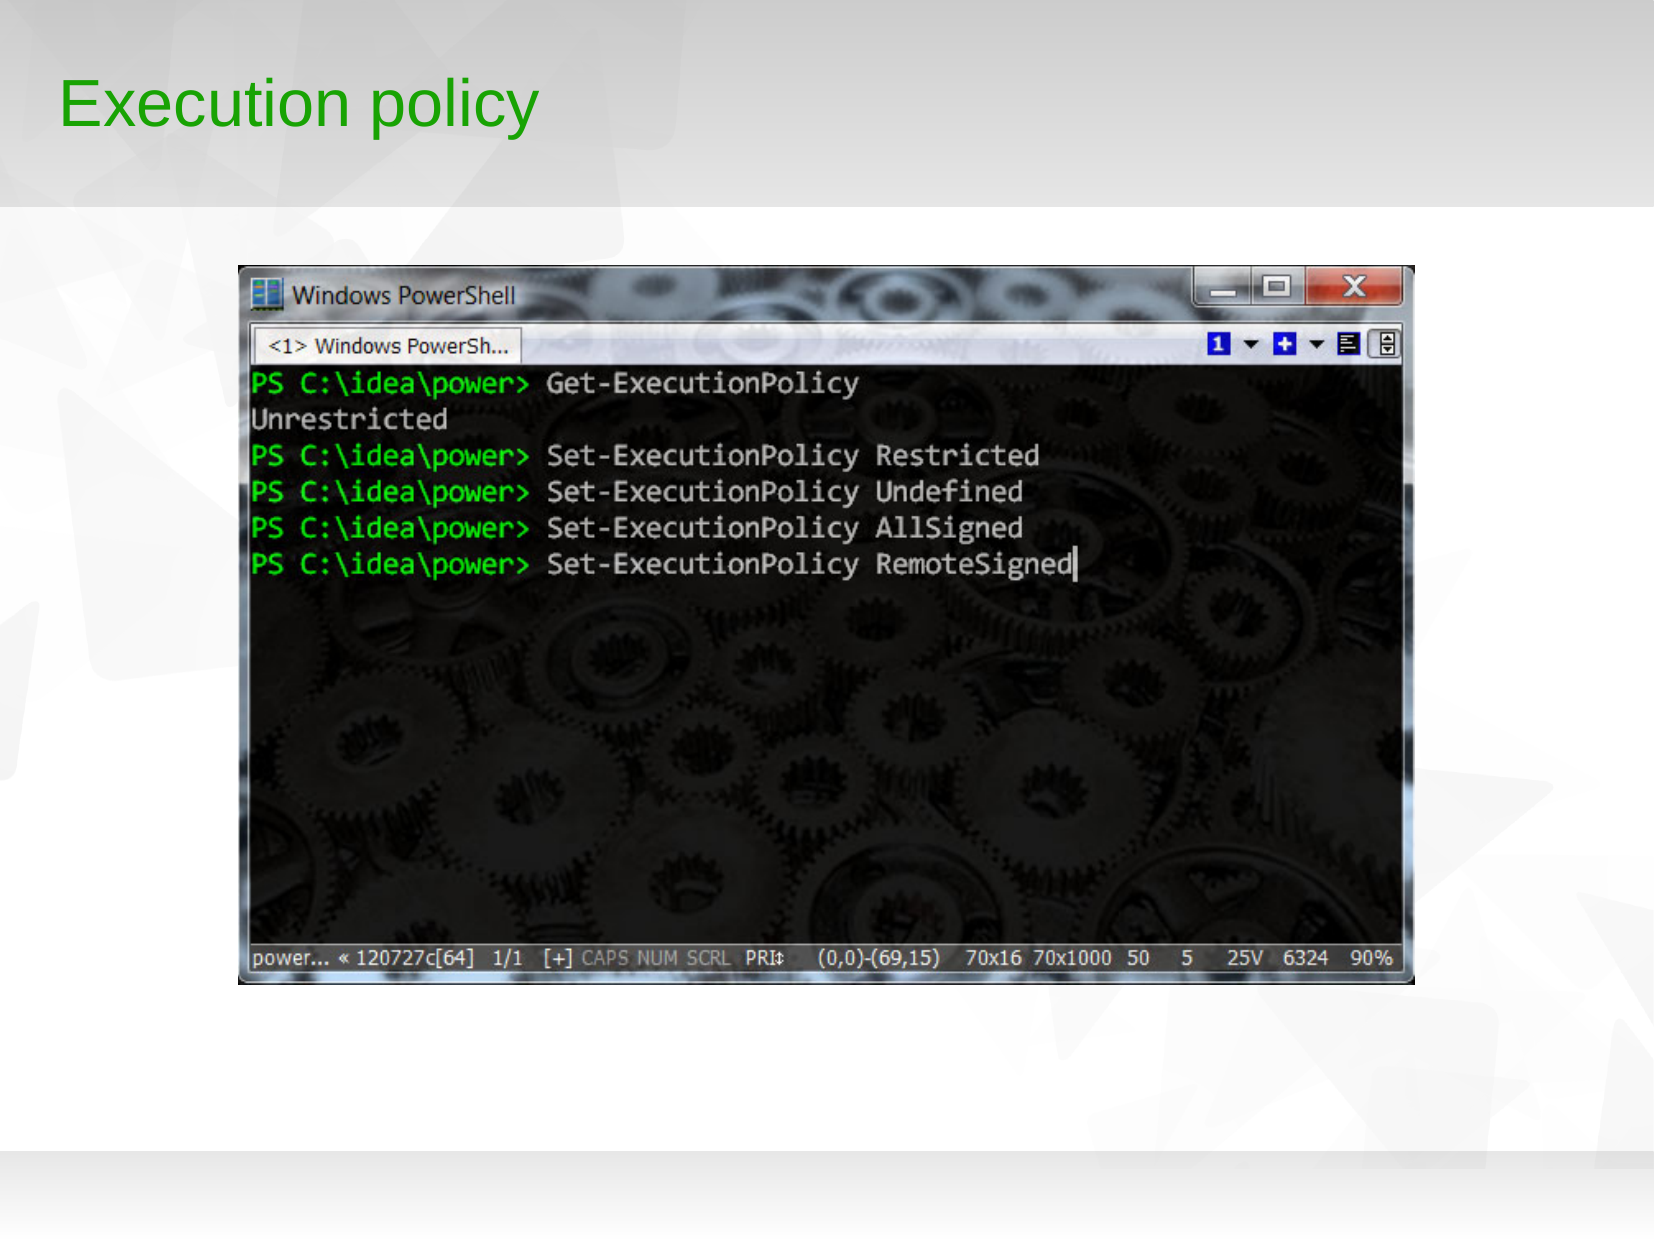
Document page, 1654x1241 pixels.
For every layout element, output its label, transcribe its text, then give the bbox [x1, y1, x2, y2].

picture [0, 0, 1654, 1169]
title Execution policy [59, 29, 1595, 178]
